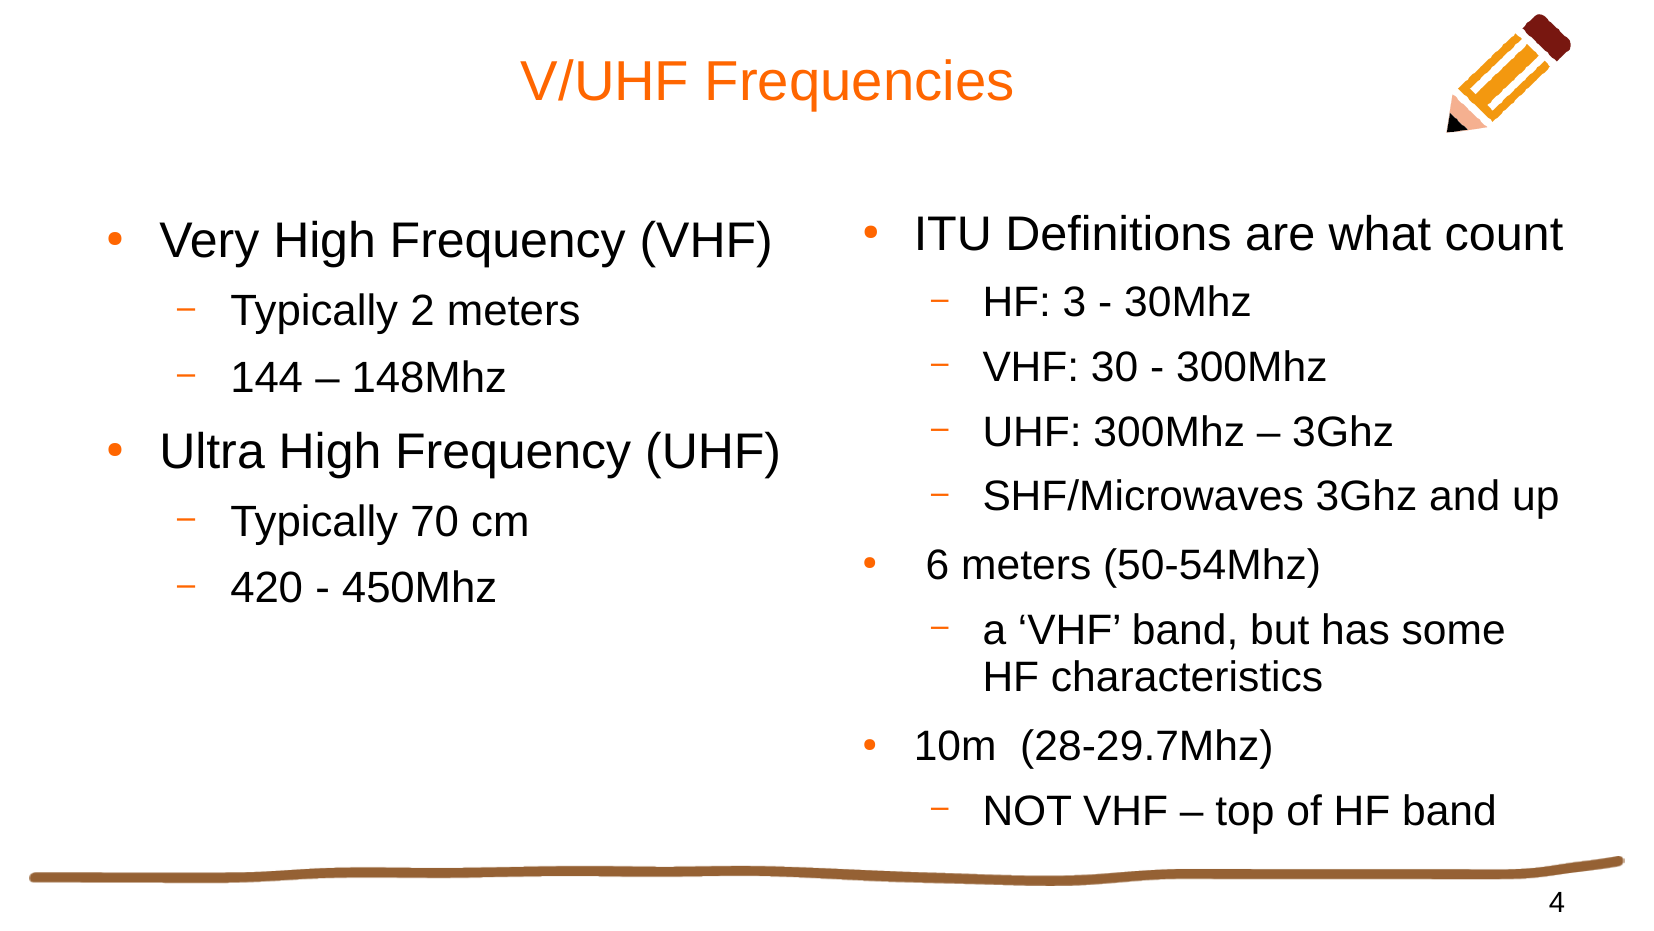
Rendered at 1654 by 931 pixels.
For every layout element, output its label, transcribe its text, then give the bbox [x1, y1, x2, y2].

list ITU Definitions are what count HF: 3 - 30Mhz VHF: 30 - 300Mhz UHF: 300Mhz – 3Ghz SHF/Microwaves 3Ghz and up 6 meters (50-54Mhz) a ‘VHF’ band, but has some HF characteristics 10m (28-29.7Mhz) NOT VHF – top of HF band [845, 206, 1566, 857]
list Very High Frequency (VHF) Typically 2 meters 144 – 148Mhz Ultra High Frequency (UHF) Typically 70 cm 420 - 450Mhz [88, 212, 809, 863]
picture [1446, 14, 1571, 133]
title V/UHF Frequencies [88, 29, 1447, 133]
picture [29, 856, 1625, 886]
